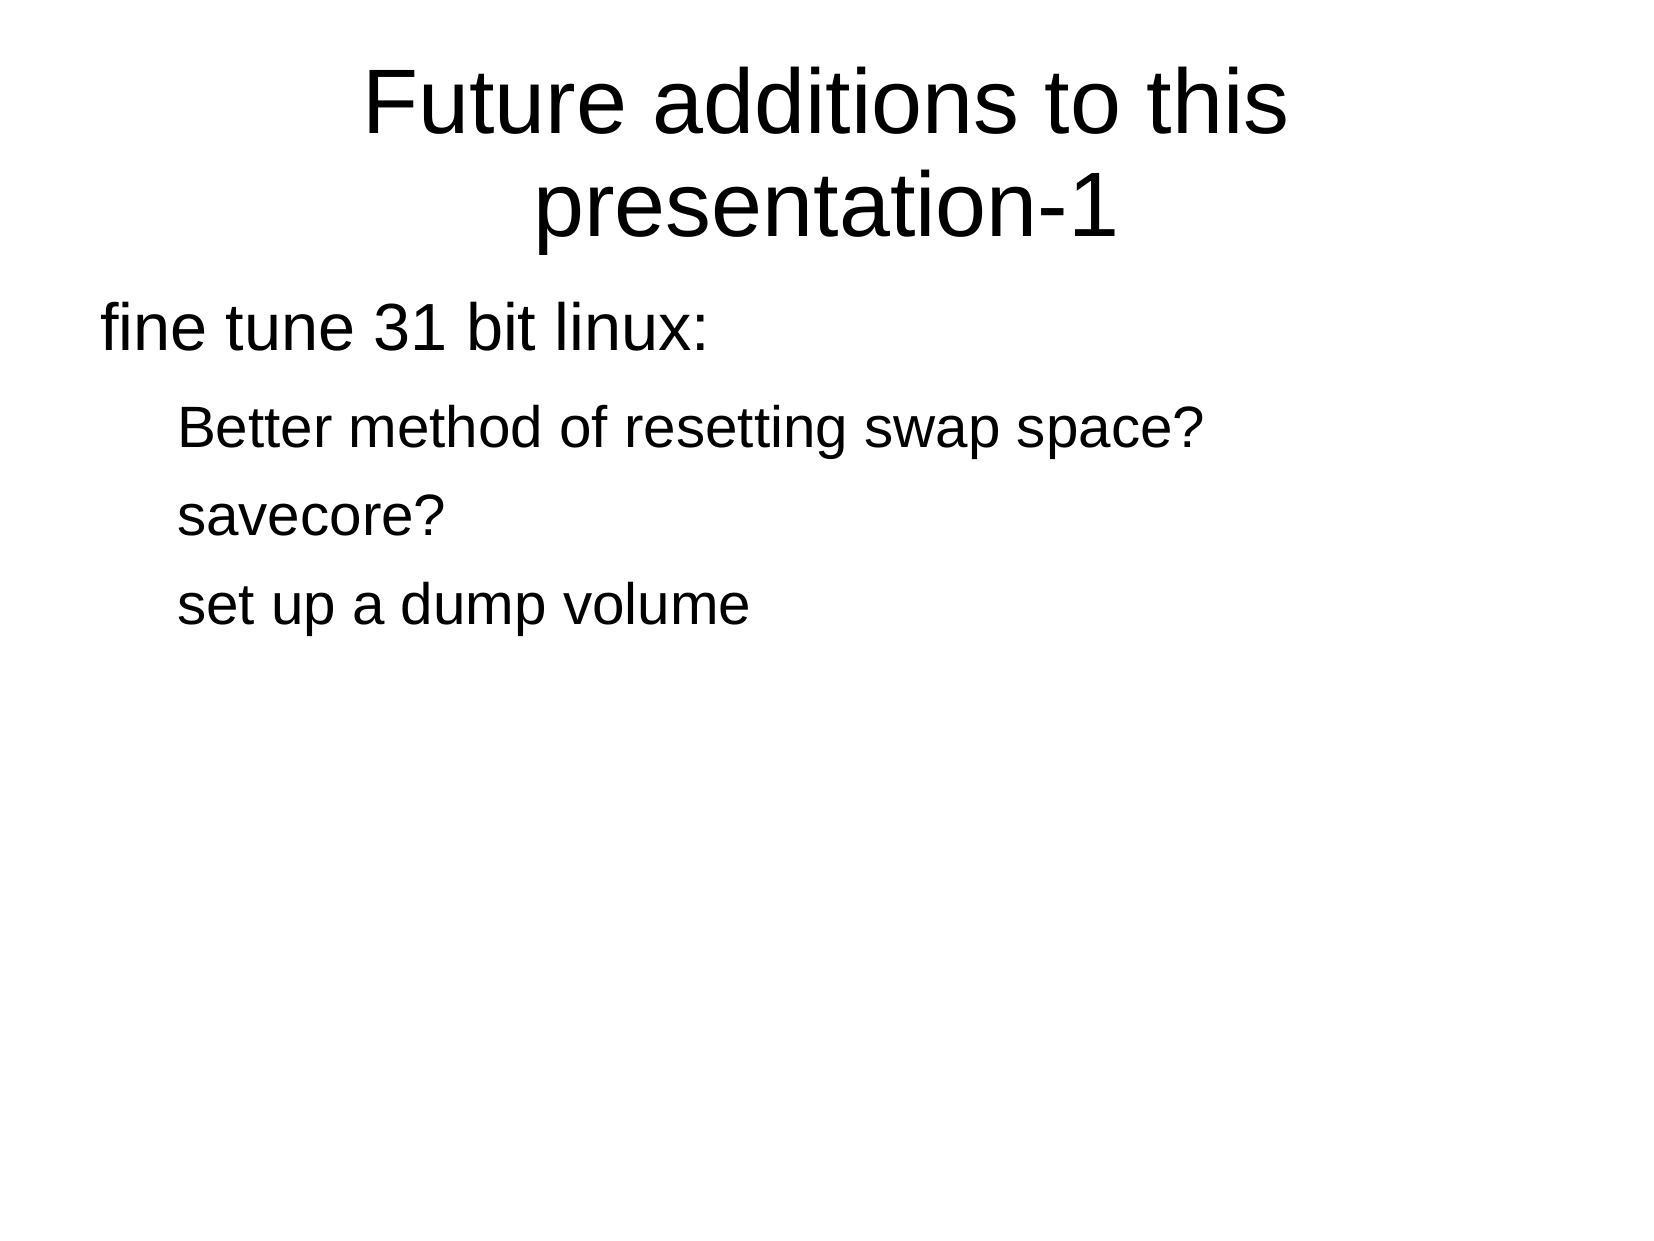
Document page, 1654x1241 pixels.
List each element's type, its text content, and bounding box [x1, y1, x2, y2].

list fine tune 31 bit linux: Better method of resetting swap space? savecore? set up a dump volume [82, 290, 1571, 1109]
title Future additions to this presentation-1 [82, 39, 1571, 267]
